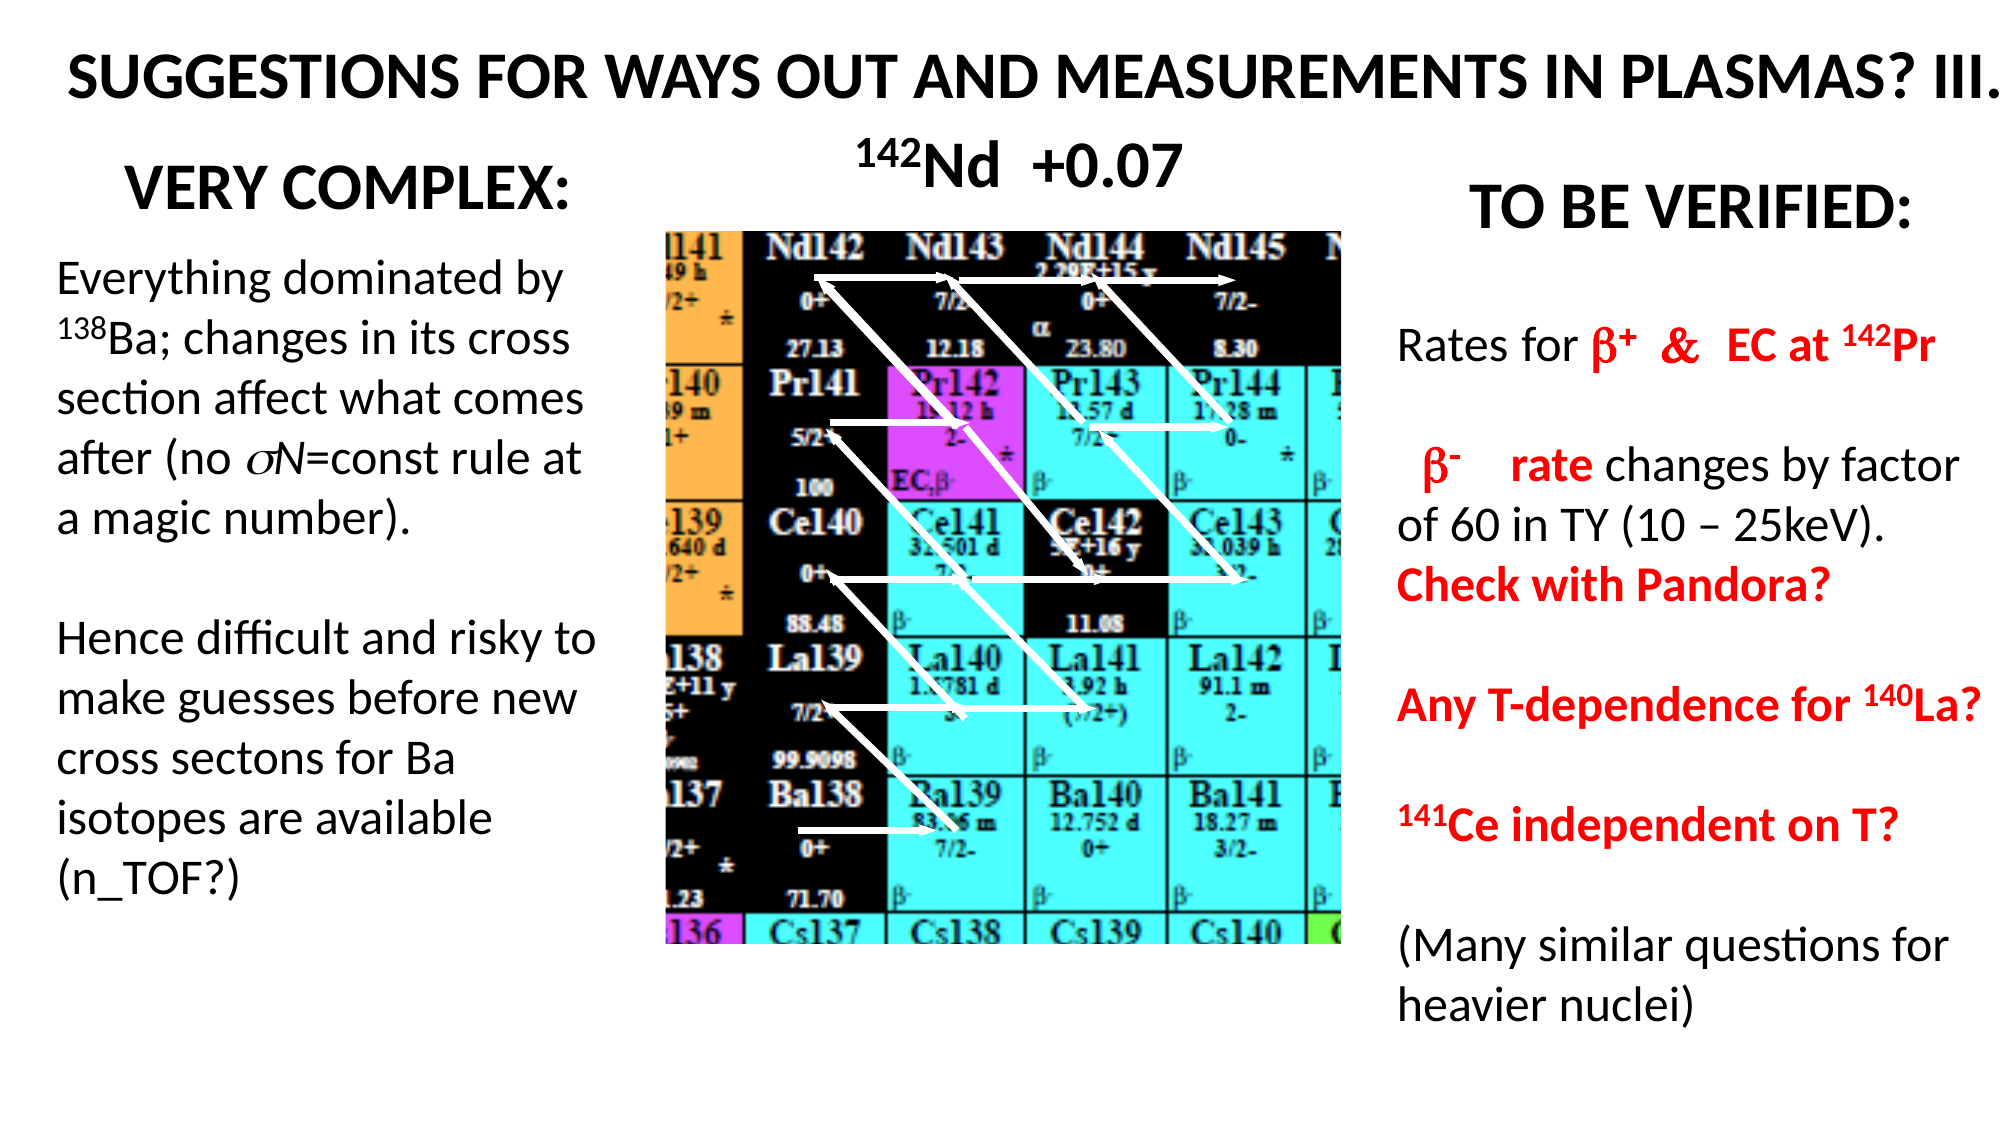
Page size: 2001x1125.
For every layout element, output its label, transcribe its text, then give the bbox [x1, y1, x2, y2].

text_box TO BE VERIFIED: [1454, 154, 1935, 251]
text_box Rates for b+ & EC at 142Pr b- rate changes by factor of 60 in TY (10 – 25keV). Check with Pandora? Any T-dependence for 140La? 141Ce independent on T? (Many similar questions for heavier nuclei) [1381, 304, 2000, 1108]
picture [665, 231, 1342, 944]
text_box Everything dominated by 138Ba; changes in its cross section affect what comes after (no sN=const rule at a magic number). Hence difficult and risky to make guesses before new cross sectons for Ba isotopes are available (n_TOF?) [41, 237, 620, 919]
text_box SUGGESTIONS FOR WAYS OUT AND MEASUREMENTS IN PLASMAS? III. [52, 24, 2000, 121]
text_box 142Nd +0.07 [839, 113, 1200, 208]
text_box VERY COMPLEX: [109, 135, 592, 232]
